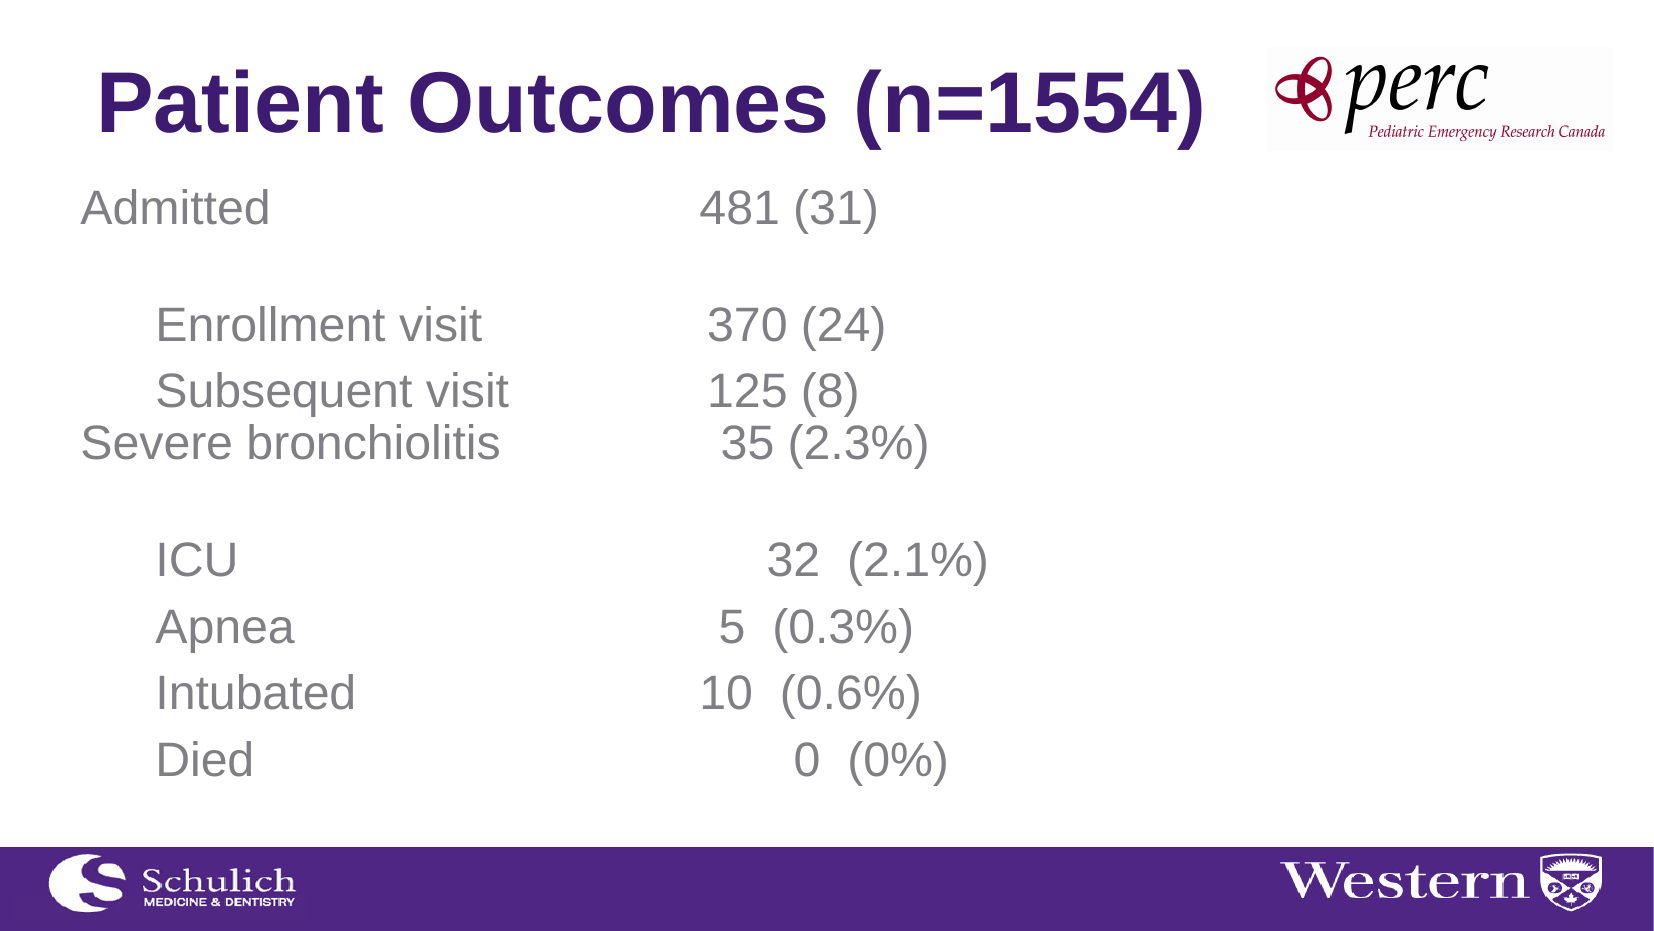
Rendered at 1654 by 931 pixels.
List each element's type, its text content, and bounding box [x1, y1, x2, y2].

list Admitted 481 (31) Enrollment visit 370 (24) Subsequent visit 125 (8) Severe bronchiolitis 35 (2.3%) ICU 32 (2.1%) Apnea 5 (0.3%) Intubated 10 (0.6%) Died 0 (0%) [65, 175, 1554, 890]
title Patient Outcomes (n=1554) [9, 20, 1648, 176]
picture [0, 0, 1654, 931]
